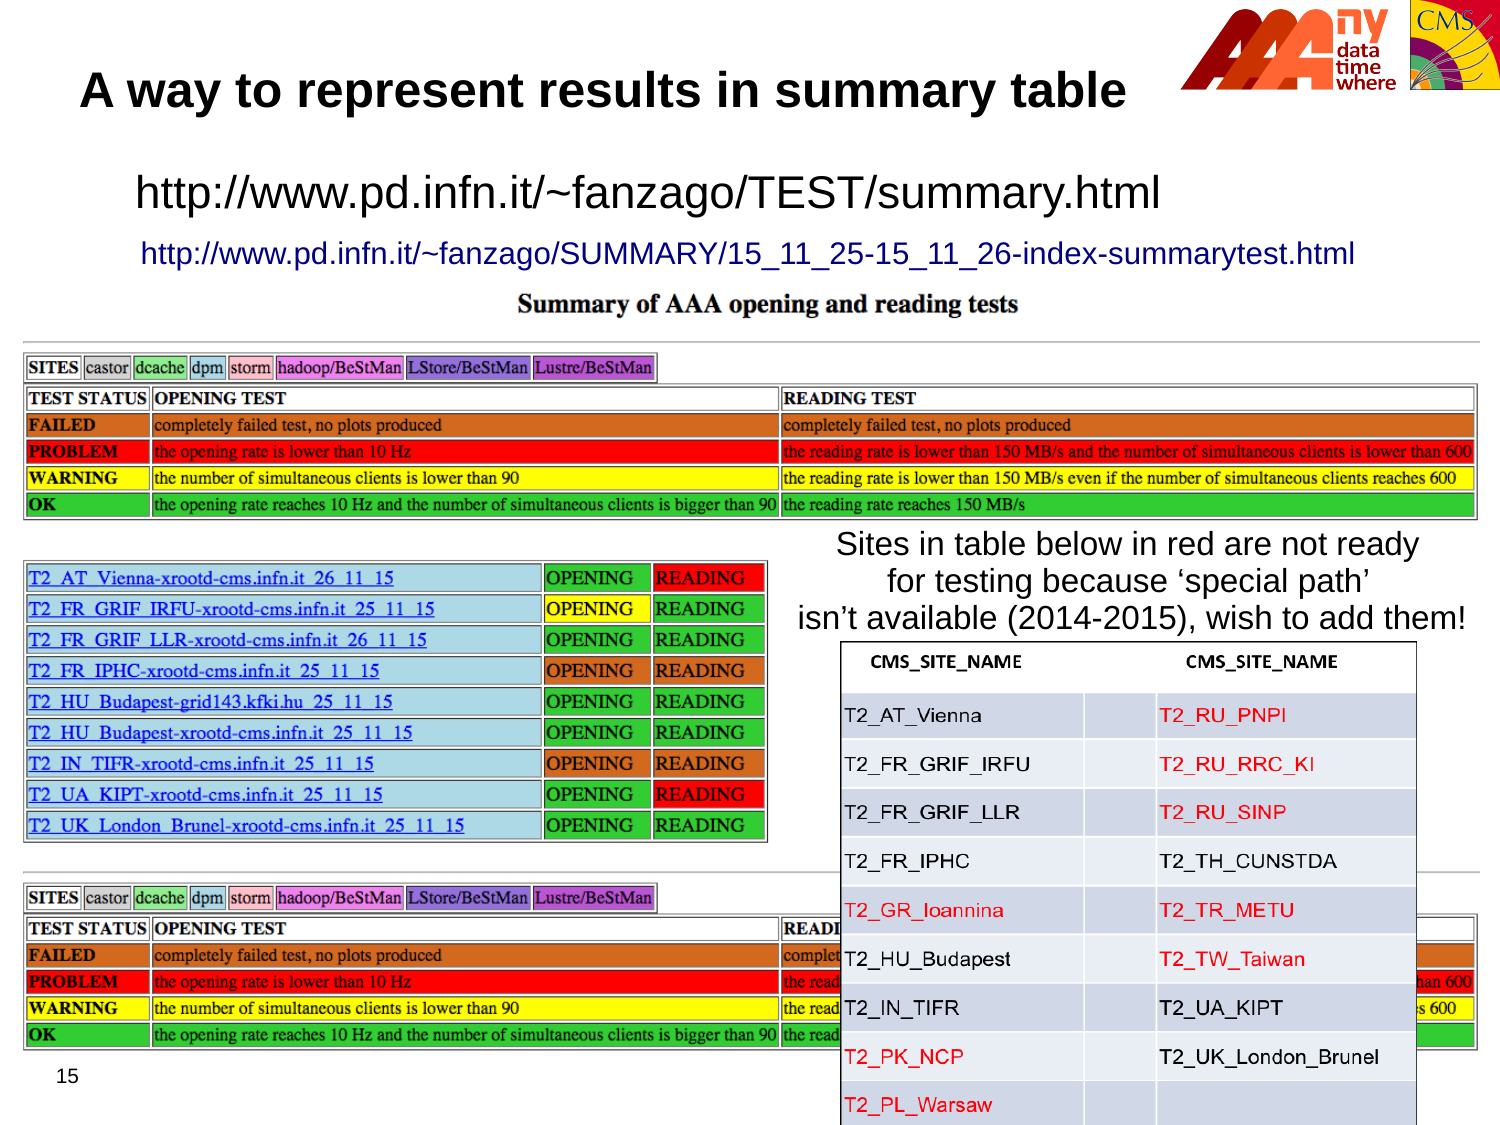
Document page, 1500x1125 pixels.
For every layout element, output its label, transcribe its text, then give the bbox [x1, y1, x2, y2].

text_box http://www.pd.infn.it/~fanzago/SUMMARY/15_11_25-15_11_26-index-summarytest.html [125, 229, 1416, 282]
picture [1410, 0, 1500, 90]
list http://www.pd.infn.it/~fanzago/TEST/summary.html [64, 167, 1436, 285]
picture [22, 285, 1480, 1125]
picture [1180, 9, 1396, 90]
text_box Sites in table below in red are not ready for testing because ‘special path’ isn’t available (2014-2015), wish to add them! [780, 515, 1486, 648]
title A way to represent results in summary table [64, 54, 1198, 147]
